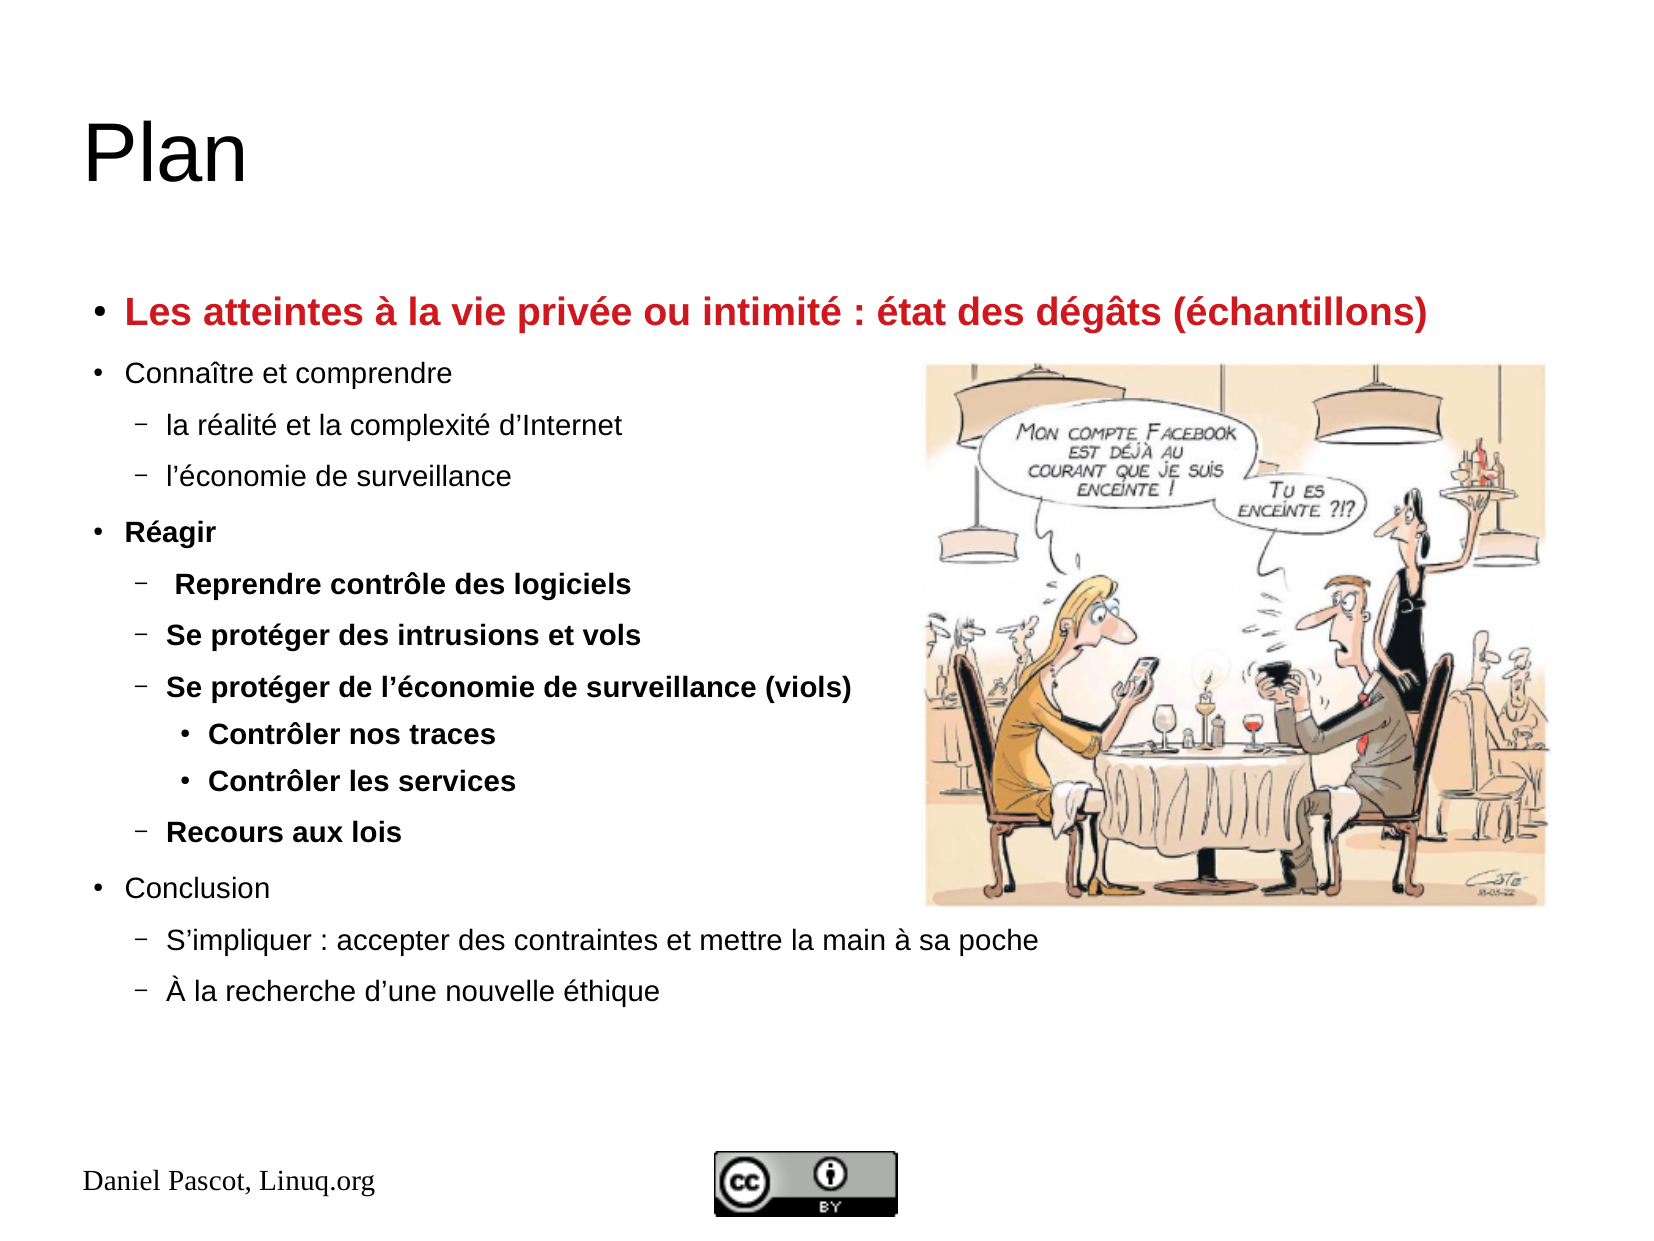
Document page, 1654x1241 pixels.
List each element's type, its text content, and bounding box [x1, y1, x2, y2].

title Plan [82, 49, 1571, 257]
text_box [82, 290, 1571, 1158]
picture [714, 1158, 898, 1217]
picture [921, 359, 1552, 910]
